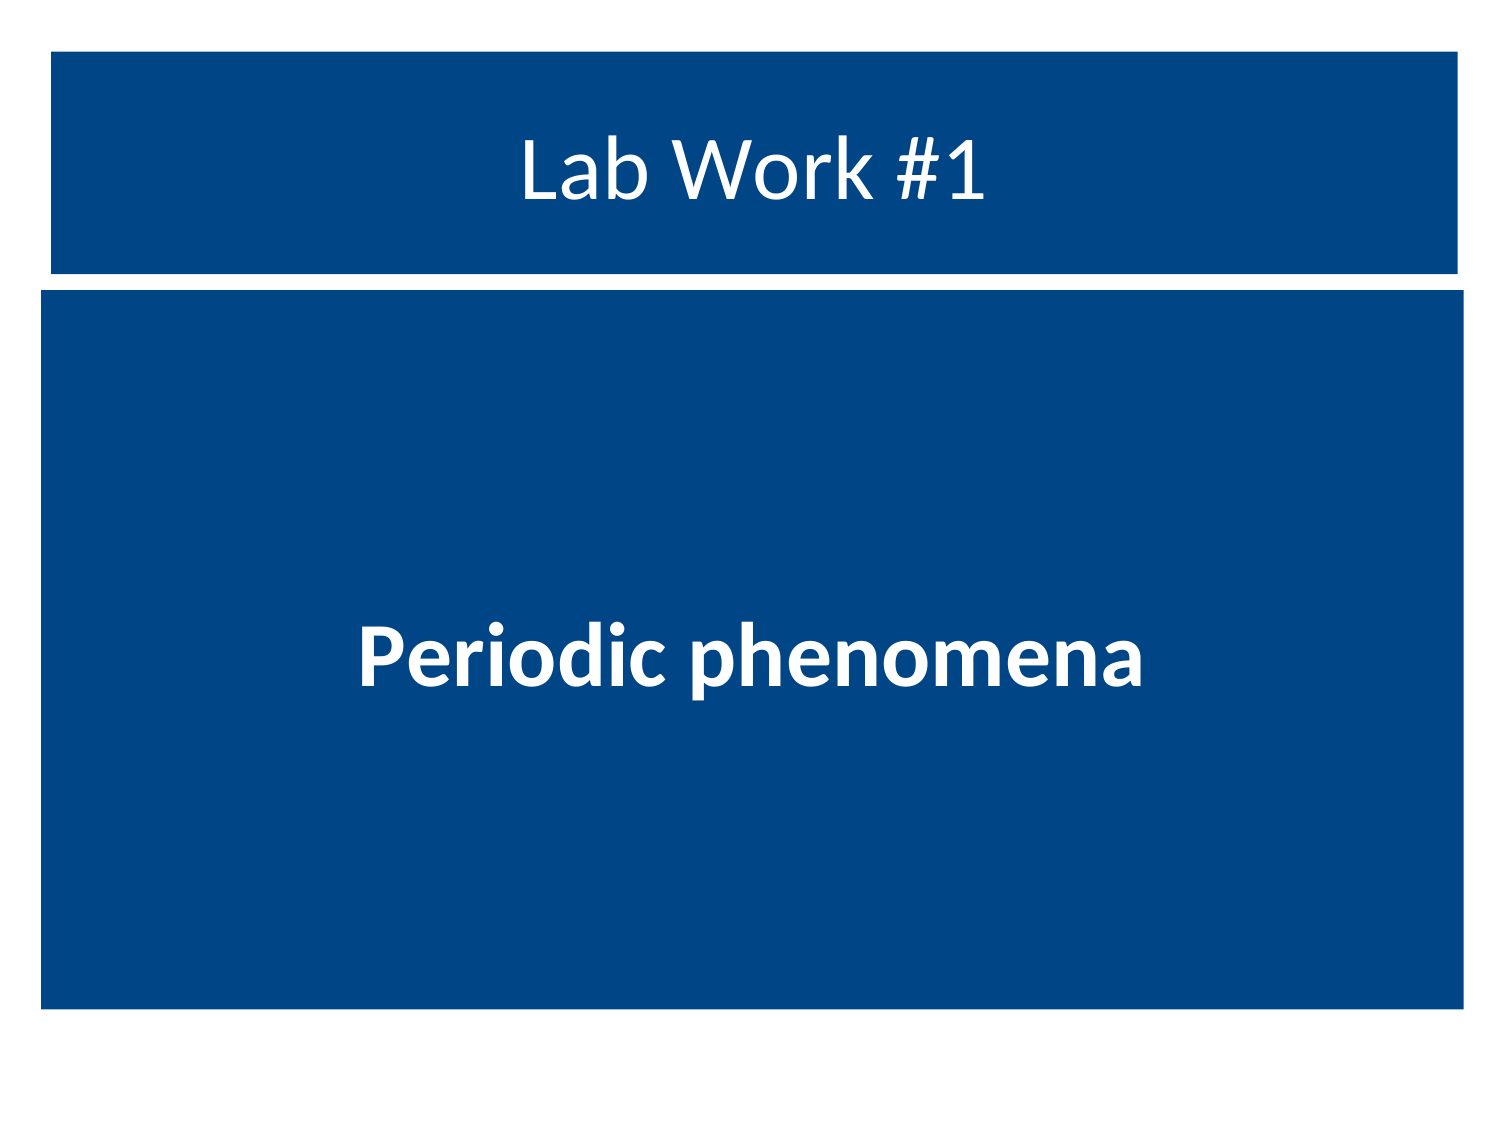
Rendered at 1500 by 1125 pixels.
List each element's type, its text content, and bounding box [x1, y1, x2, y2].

subtitle Periodic phenomena [41, 290, 1464, 1010]
title Lab Work #1 [51, 51, 1458, 275]
